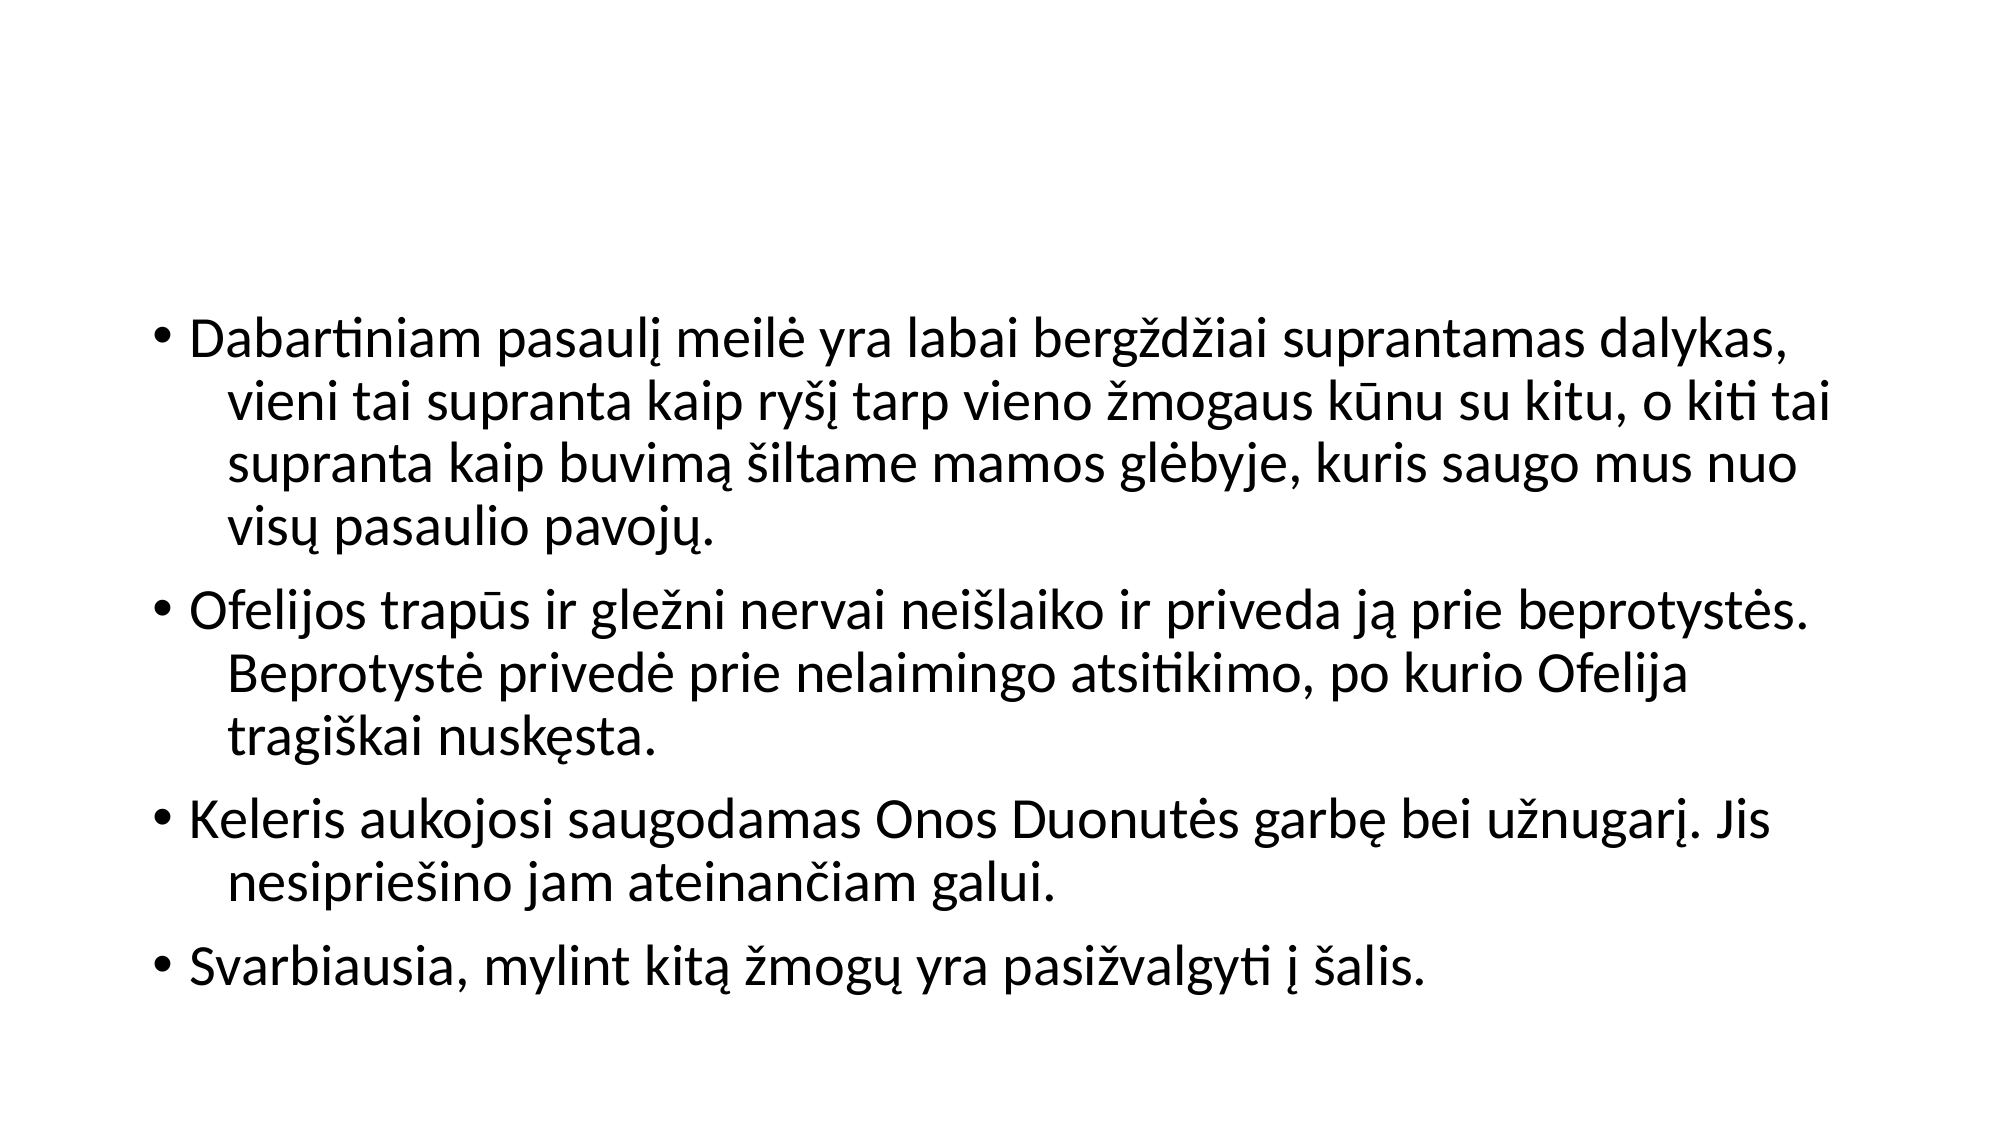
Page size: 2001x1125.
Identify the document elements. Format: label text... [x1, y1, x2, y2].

list Dabartiniam pasaulį meilė yra labai bergždžiai suprantamas dalykas, vieni tai supranta kaip ryšį tarp vieno žmogaus kūnu su kitu, o kiti tai supranta kaip buvimą šiltame mamos glėbyje, kuris saugo mus nuo visų pasaulio pavojų. Ofelijos trapūs ir gležni nervai neišlaiko ir priveda ją prie beprotystės. Beprotystė privedė prie nelaimingo atsitikimo, po kurio Ofelija tragiškai nuskęsta. Keleris aukojosi saugodamas Onos Duonutės garbę bei užnugarį. Jis nesipriešino jam ateinančiam galui. Svarbiausia, mylint kitą žmogų yra pasižvalgyti į šalis. [137, 299, 1863, 1014]
